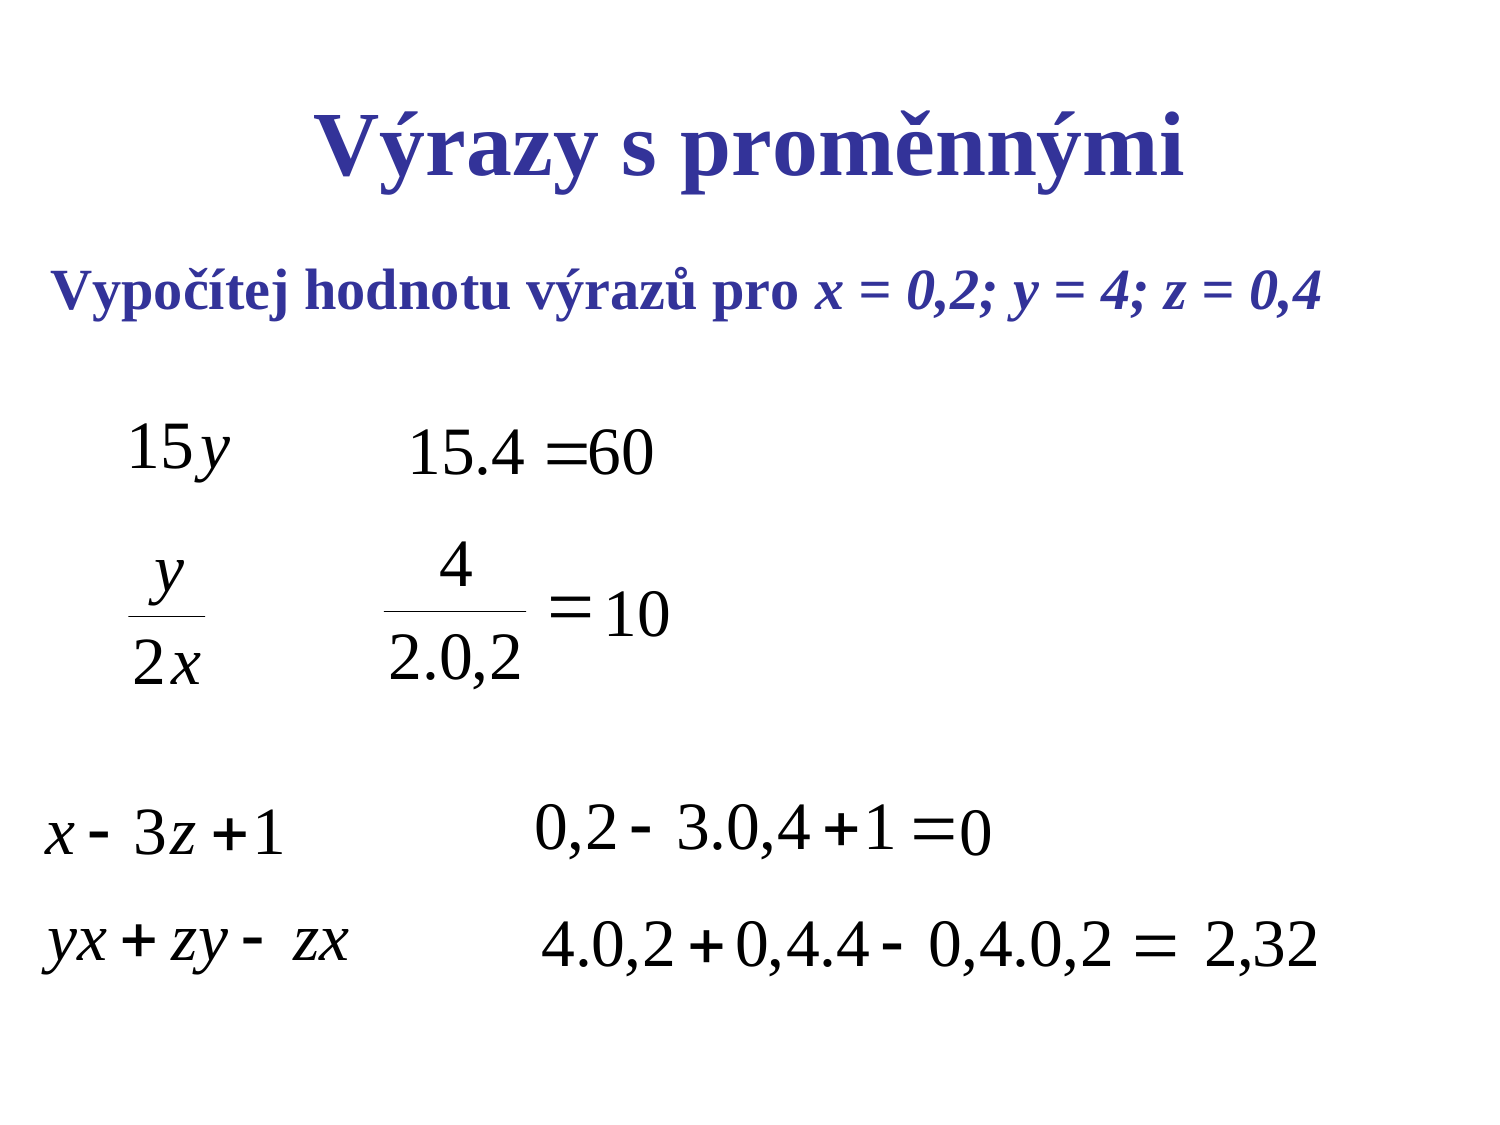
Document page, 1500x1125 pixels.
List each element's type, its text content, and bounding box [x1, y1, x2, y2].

chart [404, 412, 669, 492]
chart [372, 520, 593, 707]
chart [600, 574, 680, 654]
title Výrazy s proměnnými [75, 45, 1426, 233]
chart [31, 910, 363, 989]
chart [530, 904, 1179, 996]
chart [525, 787, 1007, 878]
text_box Vypočítej hodnotu výrazů pro x = 0,2; y = 4; z = 0,4 [35, 243, 1377, 329]
chart [117, 526, 219, 701]
chart [1194, 904, 1329, 996]
chart [123, 406, 243, 497]
chart [32, 792, 291, 872]
